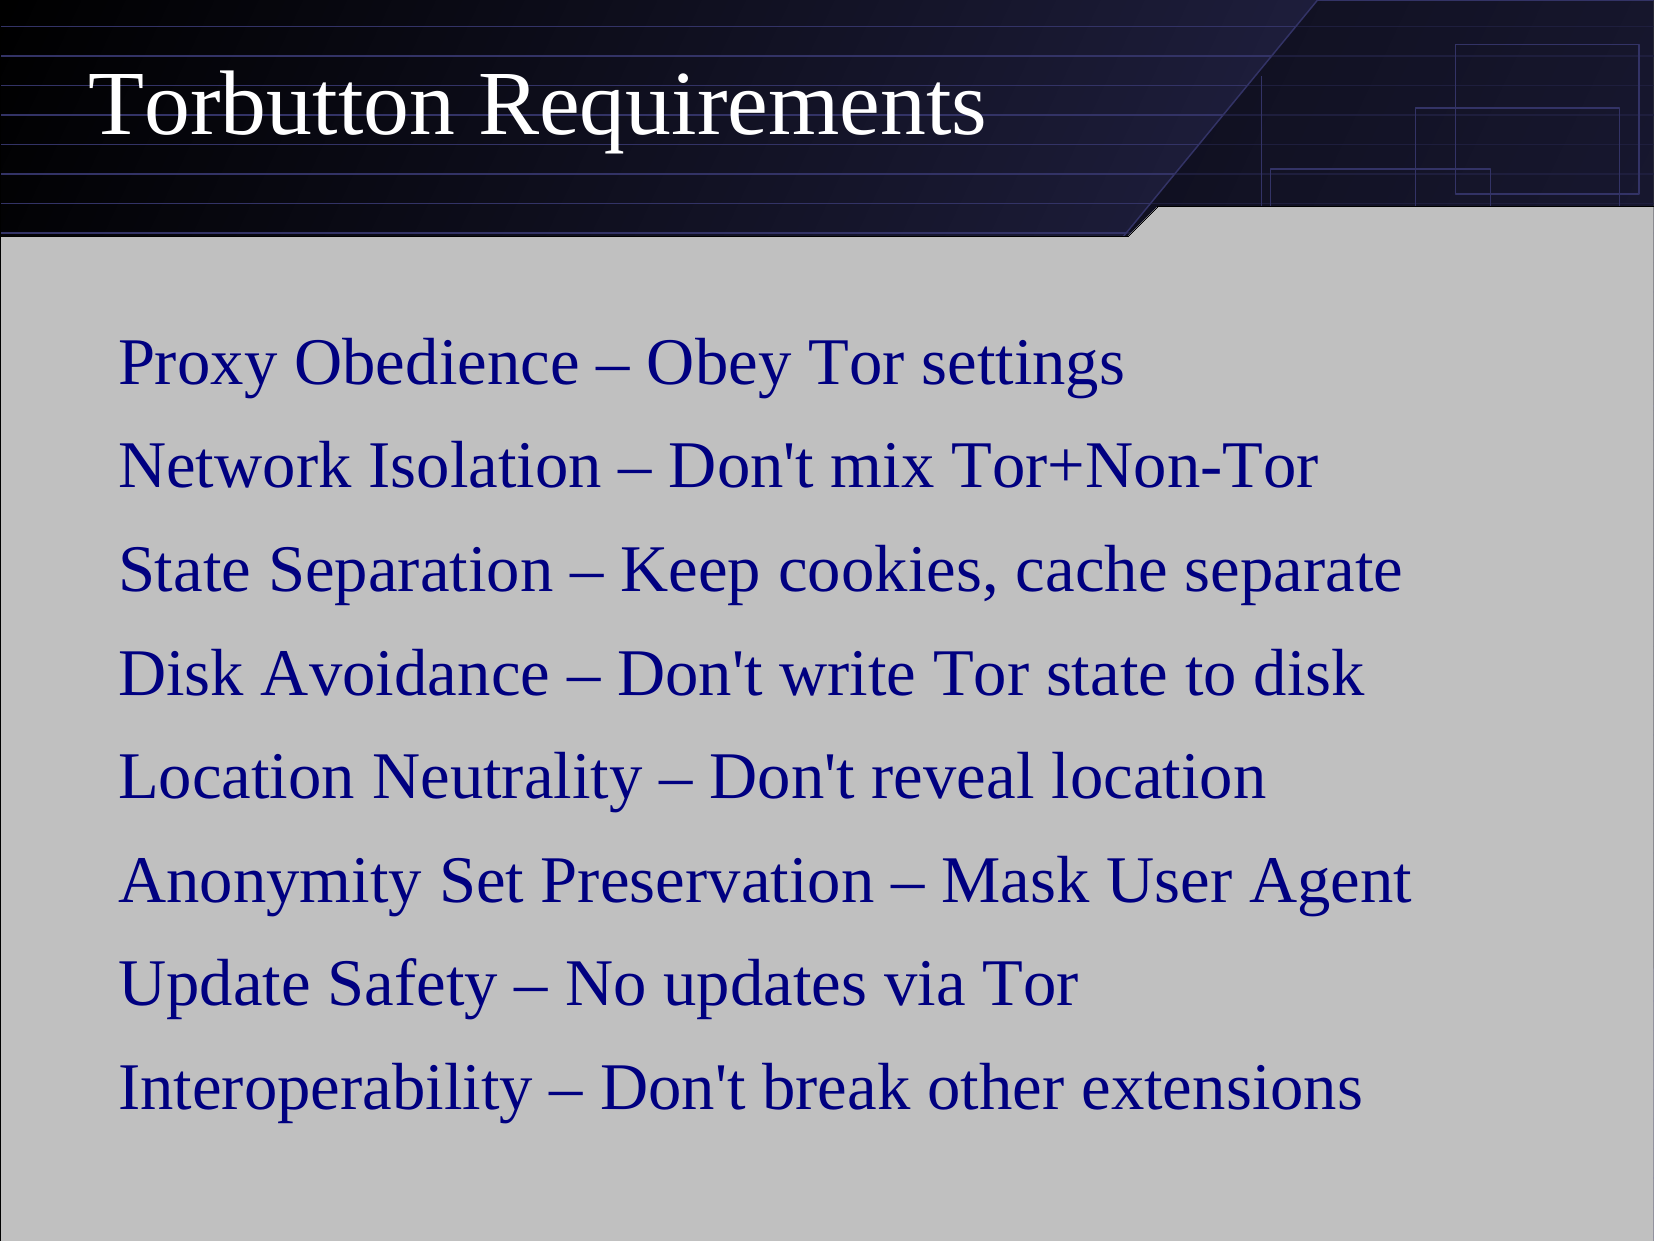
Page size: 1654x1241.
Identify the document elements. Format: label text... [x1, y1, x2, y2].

title Torbutton Requirements [88, 0, 1501, 208]
list Proxy Obedience – Obey Tor settings Network Isolation – Don't mix Tor+Non-Tor State Separation – Keep cookies, cache separate Disk Avoidance – Don't write Tor state to disk Location Neutrality – Don't reveal location Anonymity Set Preservation – Mask User Agent Update Safety – No updates via Tor Interoperability – Don't break other extensions [118, 324, 1531, 1124]
